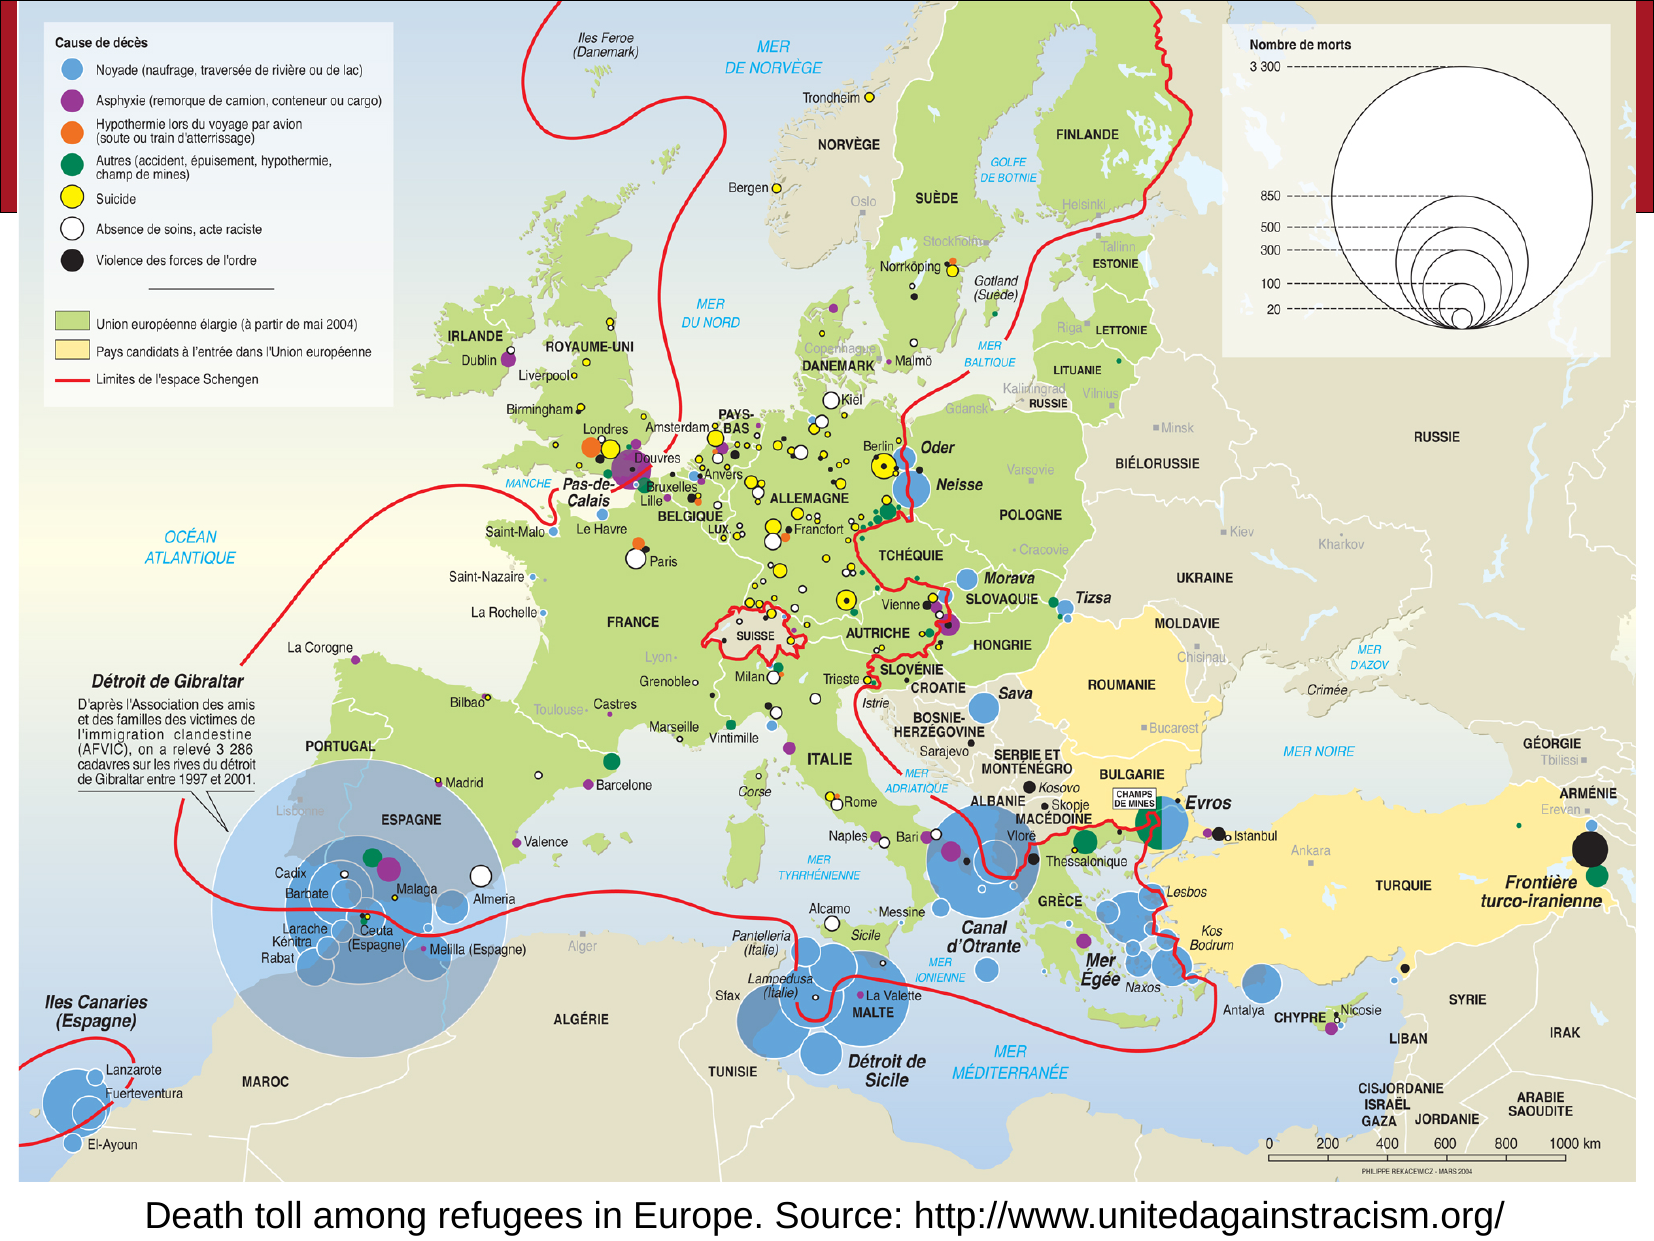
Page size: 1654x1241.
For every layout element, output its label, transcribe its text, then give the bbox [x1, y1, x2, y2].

picture [17, 1, 1636, 1182]
text_box Death toll among refugees in Europe. Source: http://www.unitedagainstracism.org/ [129, 1187, 1519, 1241]
